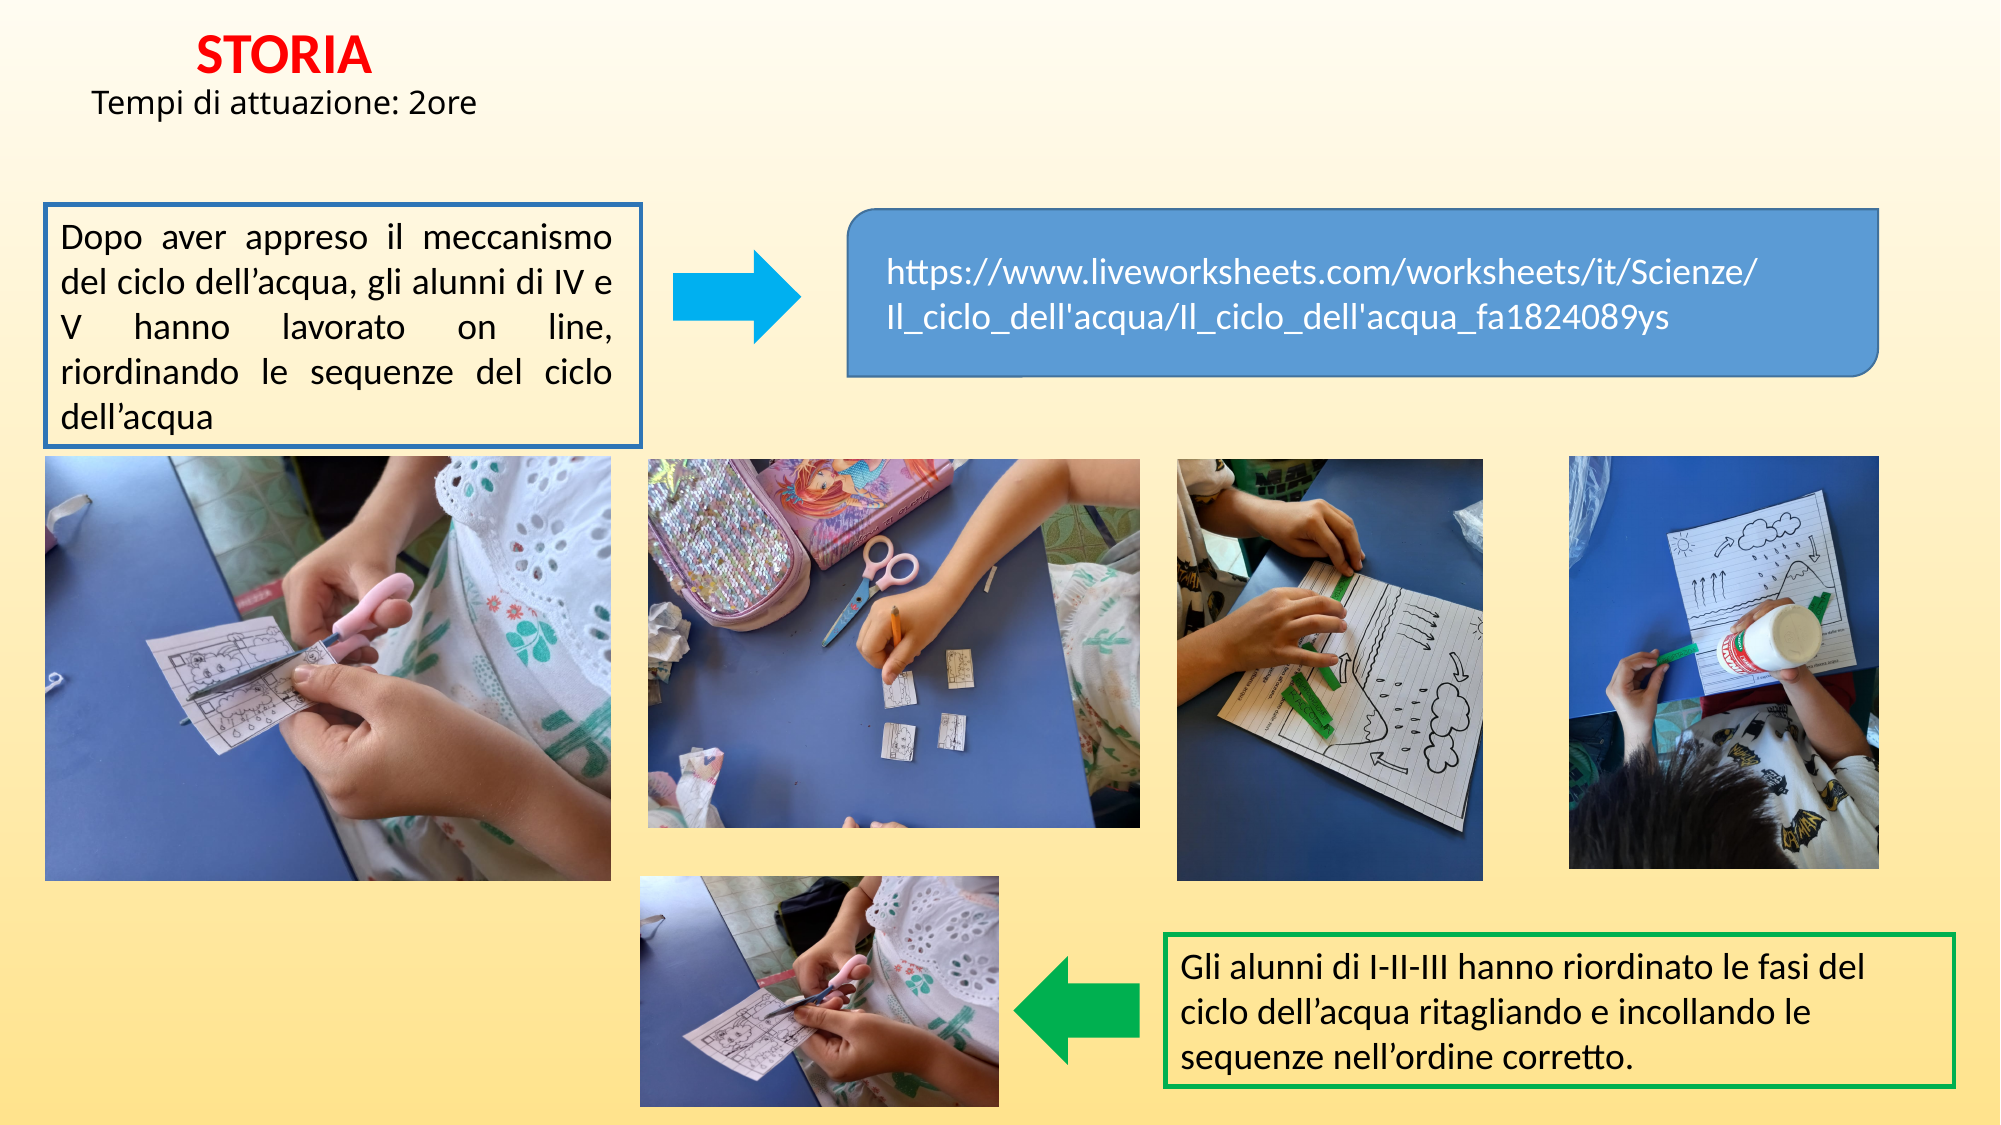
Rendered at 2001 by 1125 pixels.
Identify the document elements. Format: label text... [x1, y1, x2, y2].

picture [45, 456, 611, 881]
text_box Dopo aver appreso il meccanismo del ciclo dell’acqua, gli alunni di IV e V hanno lavorato on line, riordinando le sequenze del ciclo dell’acqua [45, 204, 641, 447]
text_box [673, 249, 802, 345]
text_box Gli alunni di I-II-III hanno riordinato le fasi del ciclo dell’acqua ritagliando e incollando le sequenze nell’ordine corretto. [1165, 934, 1955, 1087]
picture [648, 459, 1140, 828]
text_box [1013, 956, 1140, 1065]
title STORIA Tempi di attuazione: 2ore [75, 0, 495, 145]
text_box https://www.liveworksheets.com/worksheets/it/Scienze/Il_ciclo_dell'acqua/Il_ciclo_dell'acqua_fa1824089ys [871, 240, 1871, 345]
picture [1177, 459, 1483, 881]
text_box [847, 209, 1879, 377]
picture [1569, 456, 1879, 869]
picture [640, 876, 999, 1107]
